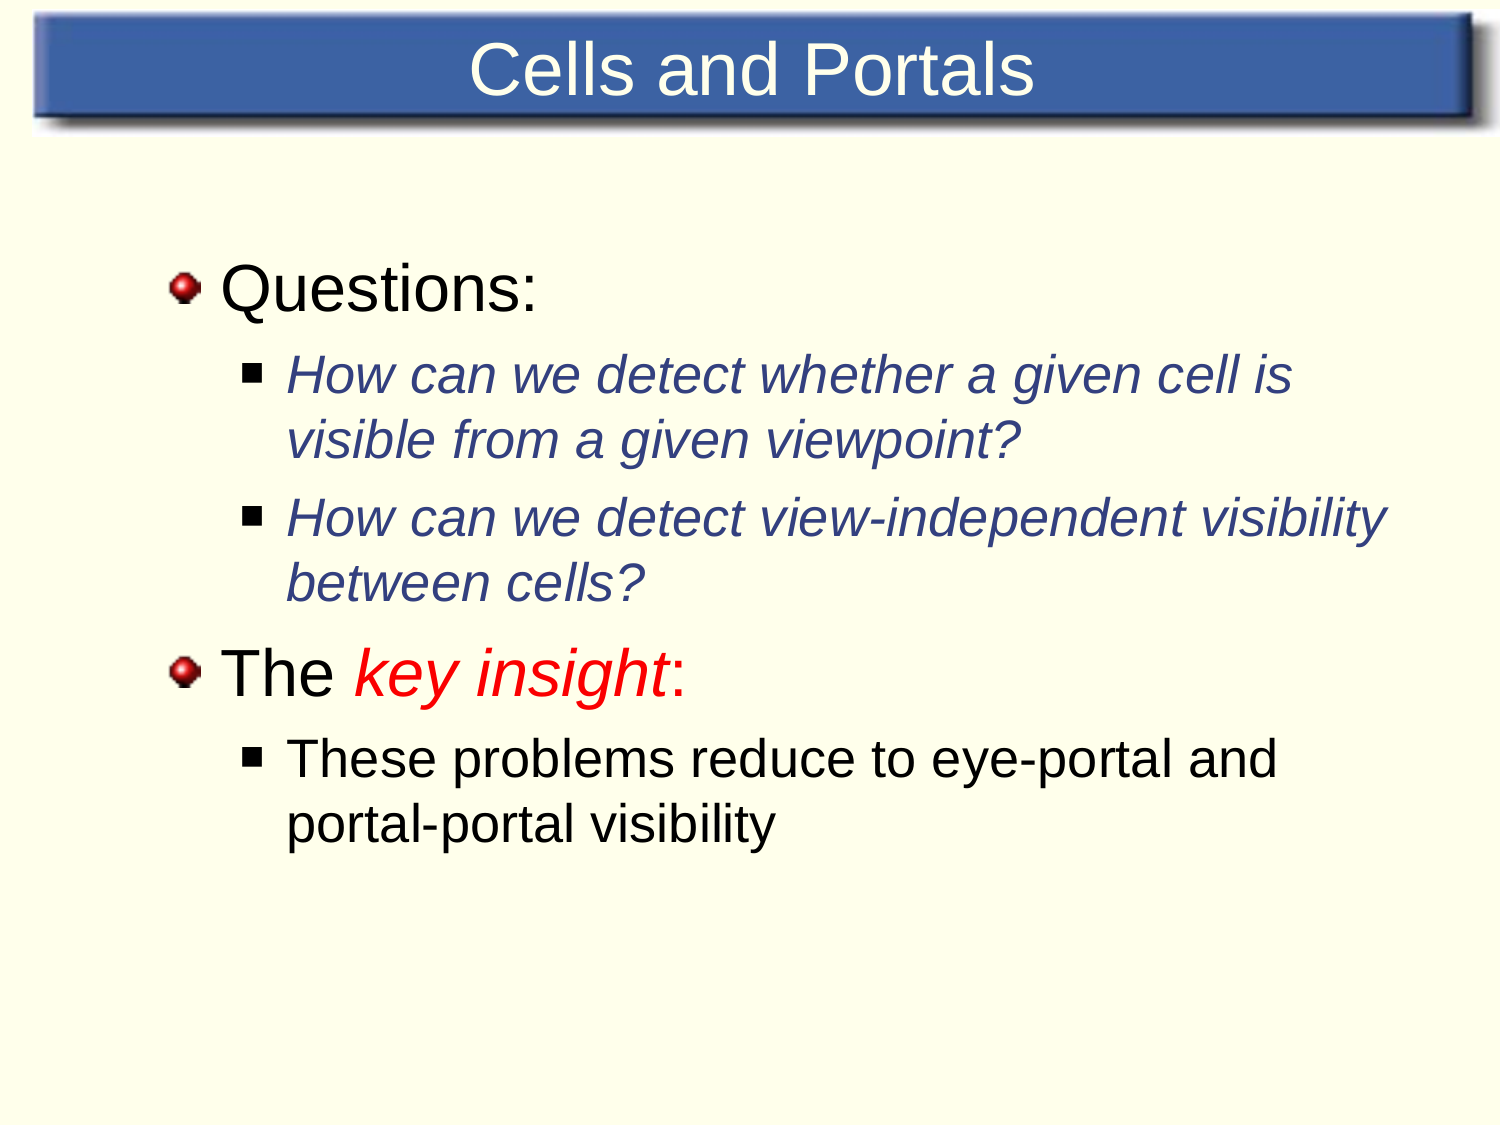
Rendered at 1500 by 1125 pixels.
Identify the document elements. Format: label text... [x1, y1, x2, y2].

picture [32, 9, 1500, 137]
list Questions: How can we detect whether a given cell is visible from a given viewpoint? How can we detect view-independent visibility between cells? The key insight: These problems reduce to eye-portal and portal-portal visibility [149, 237, 1463, 1038]
title Cells and Portals [96, 6, 1409, 120]
